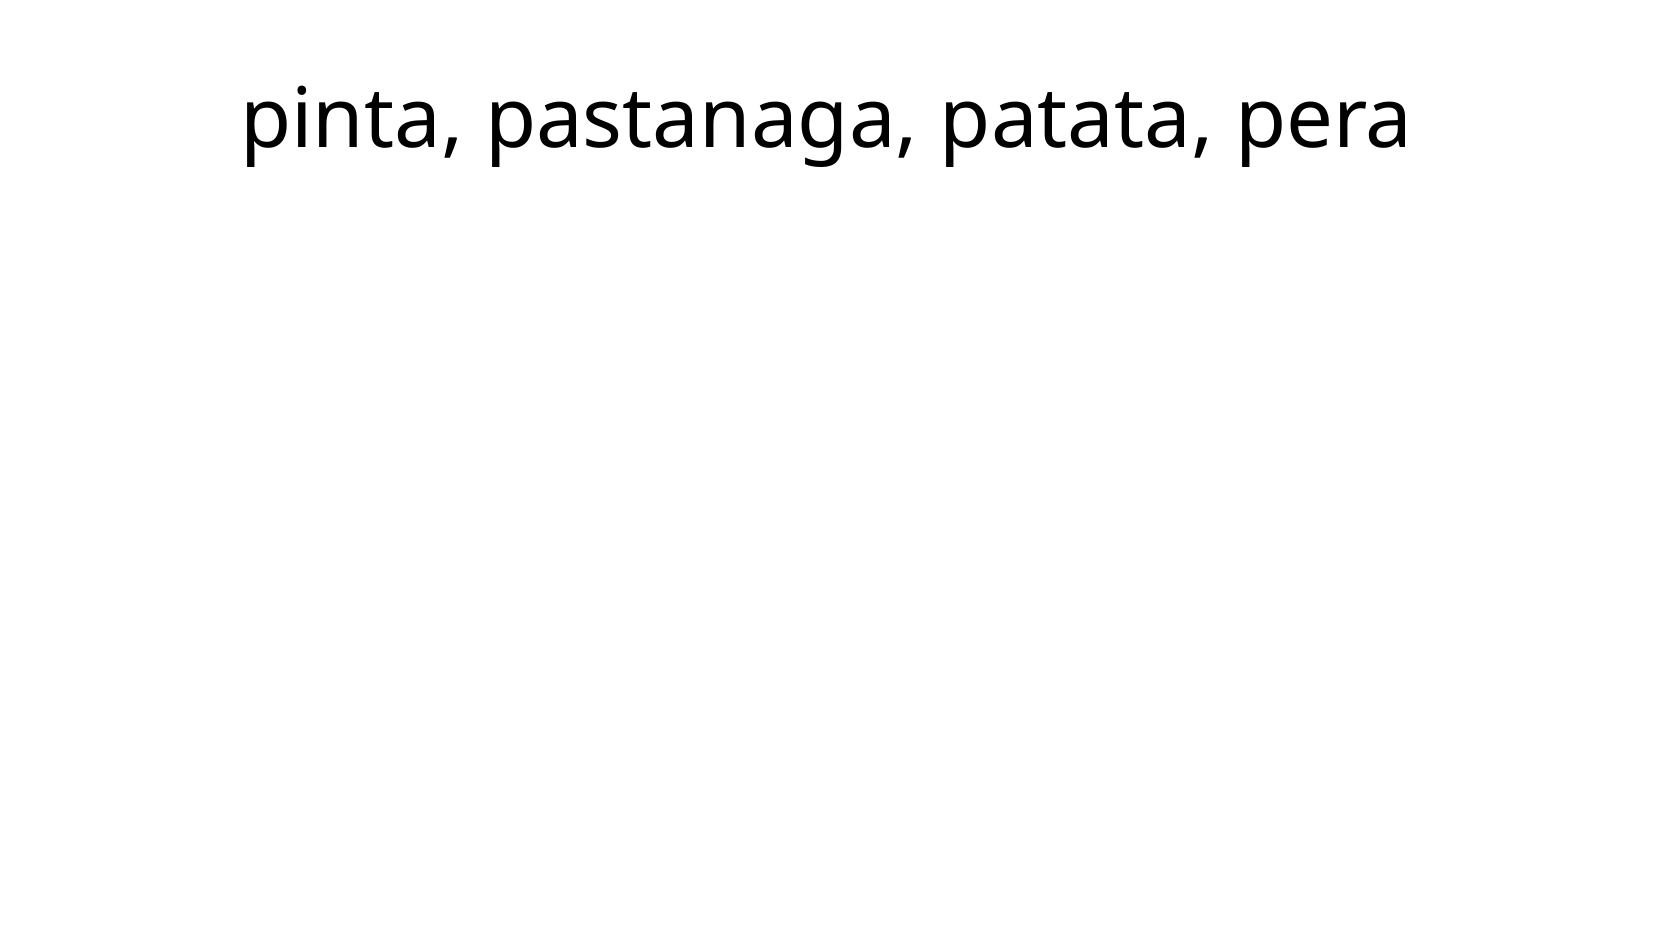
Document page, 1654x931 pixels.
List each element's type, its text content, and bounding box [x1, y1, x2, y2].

title pinta, pastanaga, patata, pera [82, 37, 1571, 193]
